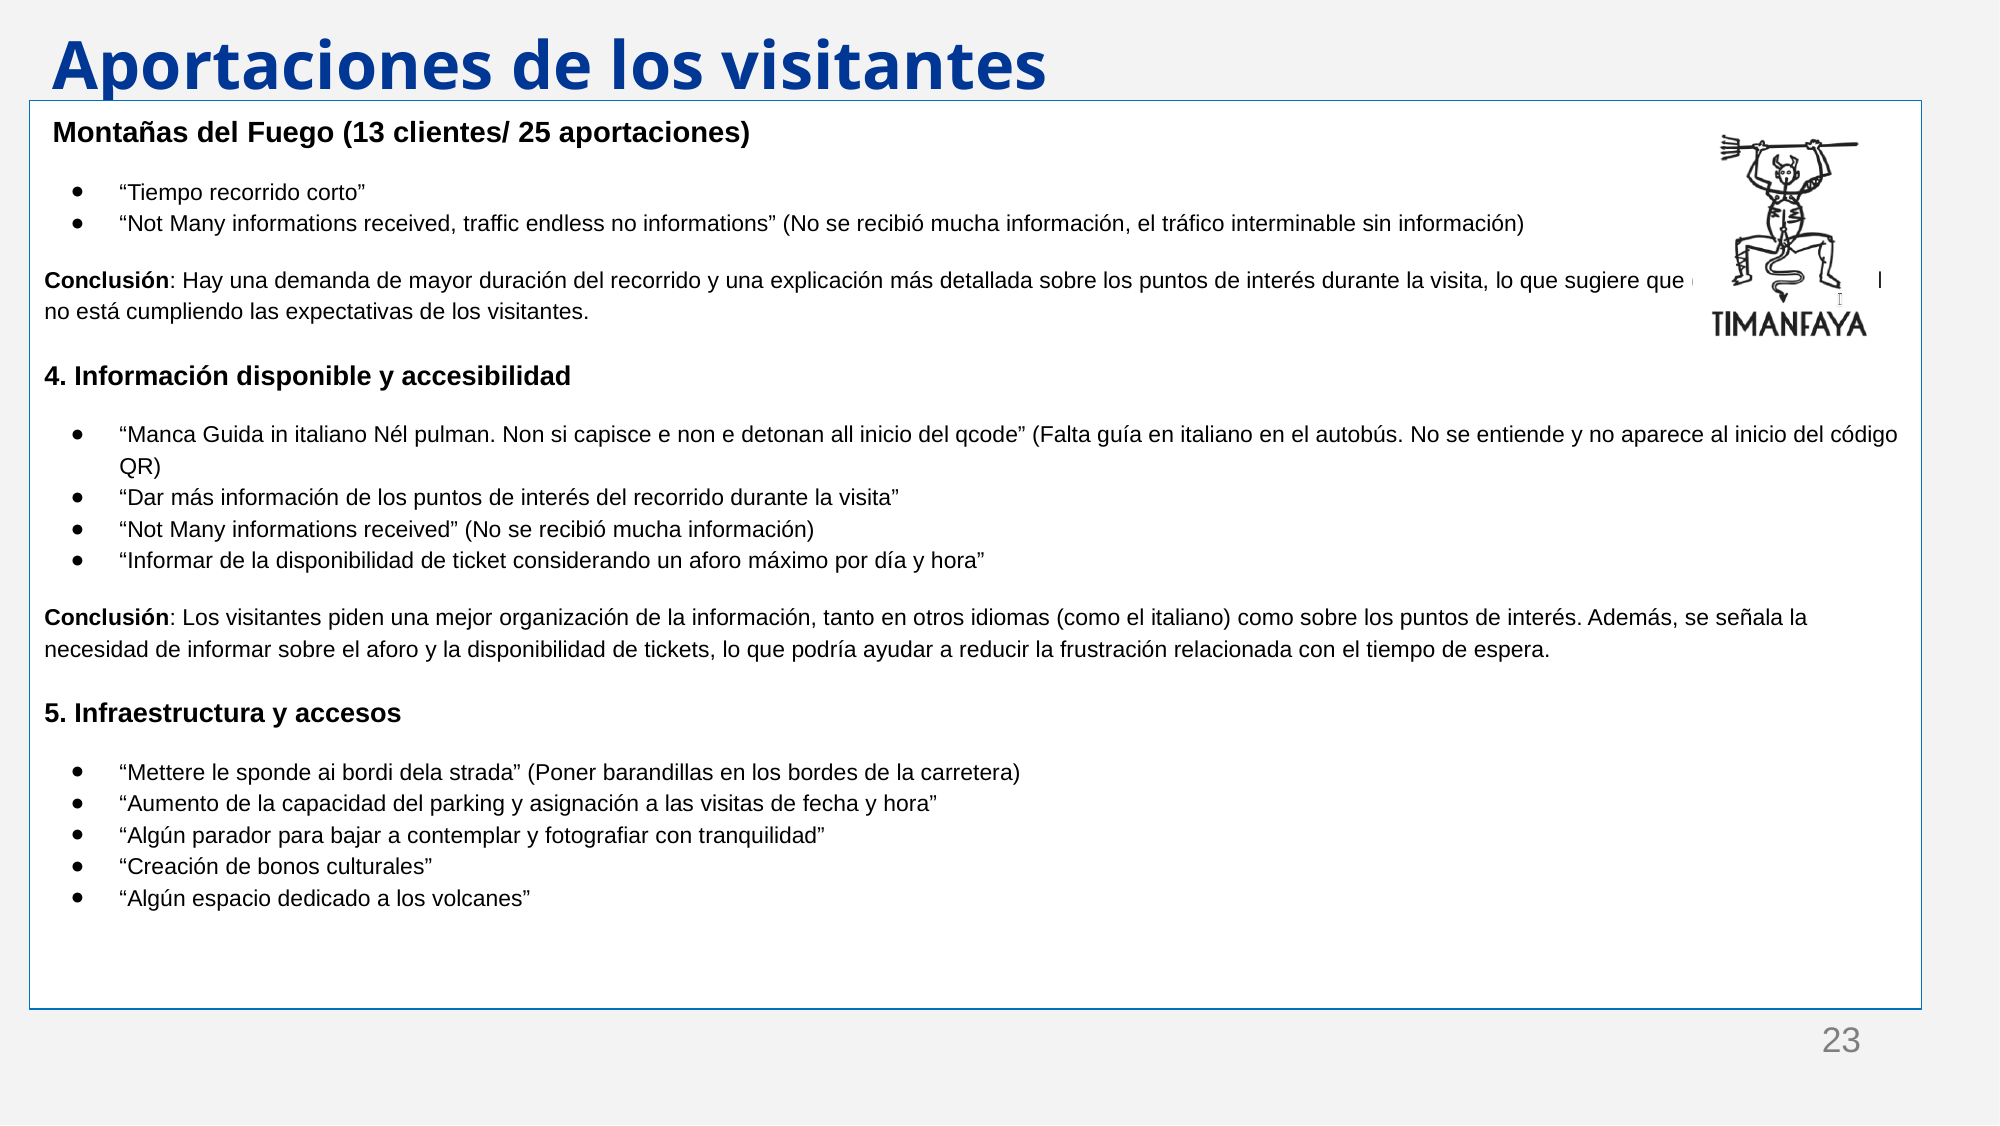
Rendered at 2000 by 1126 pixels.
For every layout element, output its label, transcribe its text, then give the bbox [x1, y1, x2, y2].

text_box Montañas del Fuego (13 clientes/ 25 aportaciones) “Tiempo recorrido corto” “Not Many informations received, traffic endless no informations” (No se recibió mucha información, el tráfico interminable sin información) Conclusión: Hay una demanda de mayor duración del recorrido y una explicación más detallada sobre los puntos de interés durante la visita, lo que sugiere que el contenido actual no está cumpliendo las expectativas de los visitantes. 4. Información disponible y accesibilidad “Manca Guida in italiano Nél pulman. Non si capisce e non e detonan all inicio del qcode” (Falta guía en italiano en el autobús. No se entiende y no aparece al inicio del código QR) “Dar más información de los puntos de interés del recorrido durante la visita” “Not Many informations received” (No se recibió mucha información) “Informar de la disponibilidad de ticket considerando un aforo máximo por día y hora” Conclusión: Los visitantes piden una mejor organización de la información, tanto en otros idiomas (como el italiano) como sobre los puntos de interés. Además, se señala la necesidad de informar sobre el aforo y la disponibilidad de tickets, lo que podría ayudar a reducir la frustración relacionada con el tiempo de espera. 5. Infraestructura y accesos “Mettere le sponde ai bordi dela strada” (Poner barandillas en los bordes de la carretera) “Aumento de la capacidad del parking y asignación a las visitas de fecha y hora” “Algún parador para bajar a contemplar y fotografiar con tranquilidad” “Creación de bonos culturales” “Algún espacio dedicado a los volcanes” [29, 100, 1922, 1009]
picture [1692, 125, 1880, 344]
text_box Aportaciones de los visitantes [52, 0, 1945, 126]
slide_number <number> [1412, 1008, 1880, 1069]
